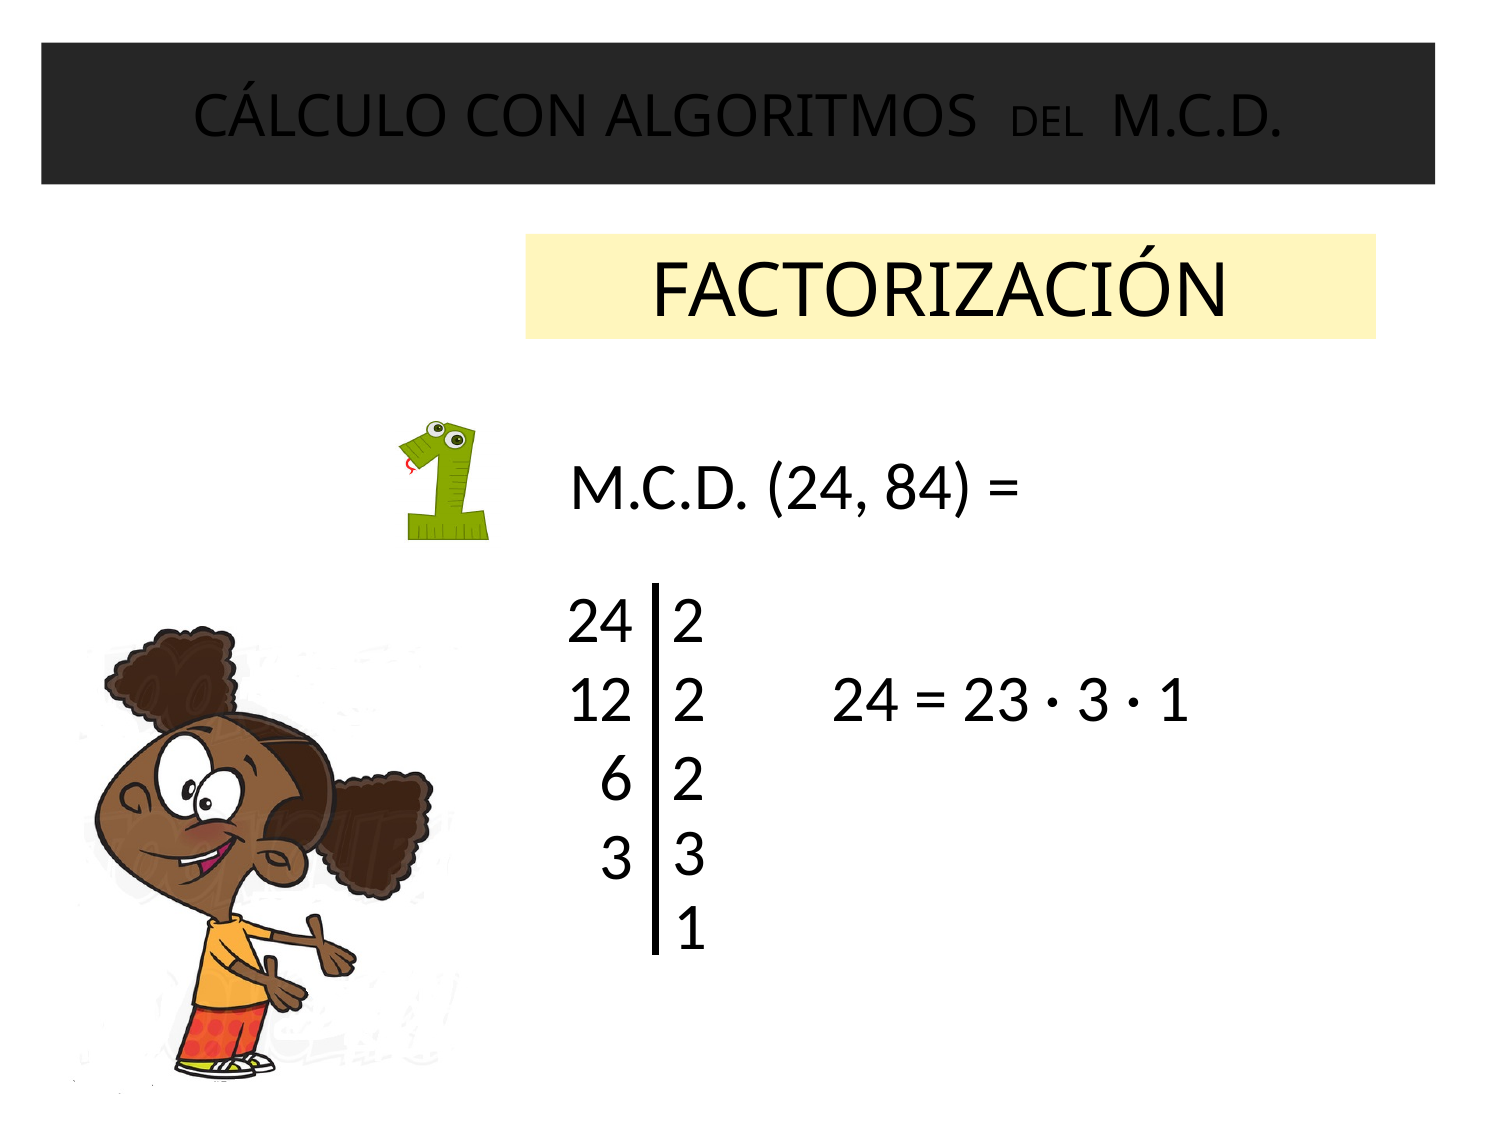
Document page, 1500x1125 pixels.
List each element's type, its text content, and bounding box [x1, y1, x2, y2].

text_box 24 [551, 567, 656, 647]
text_box M.C.D. (24, 84) = [554, 435, 1051, 531]
text_box 3 [658, 801, 763, 875]
text_box 12 [551, 647, 656, 743]
text_box 2 [656, 567, 761, 663]
text_box 24 = 23 · 3 · 1 [816, 647, 1258, 743]
text_box 2 [658, 647, 763, 743]
text_box FACTORIZACIÓN [525, 233, 1376, 339]
picture [37, 626, 490, 1094]
picture [395, 420, 501, 548]
text_box 1 [658, 875, 763, 971]
text_box 6 [584, 743, 656, 805]
text_box 2 [656, 726, 761, 822]
text_box CÁLCULO CON ALGORITMOS DEL M.C.D. [41, 42, 1436, 185]
text_box 3 [584, 805, 658, 901]
